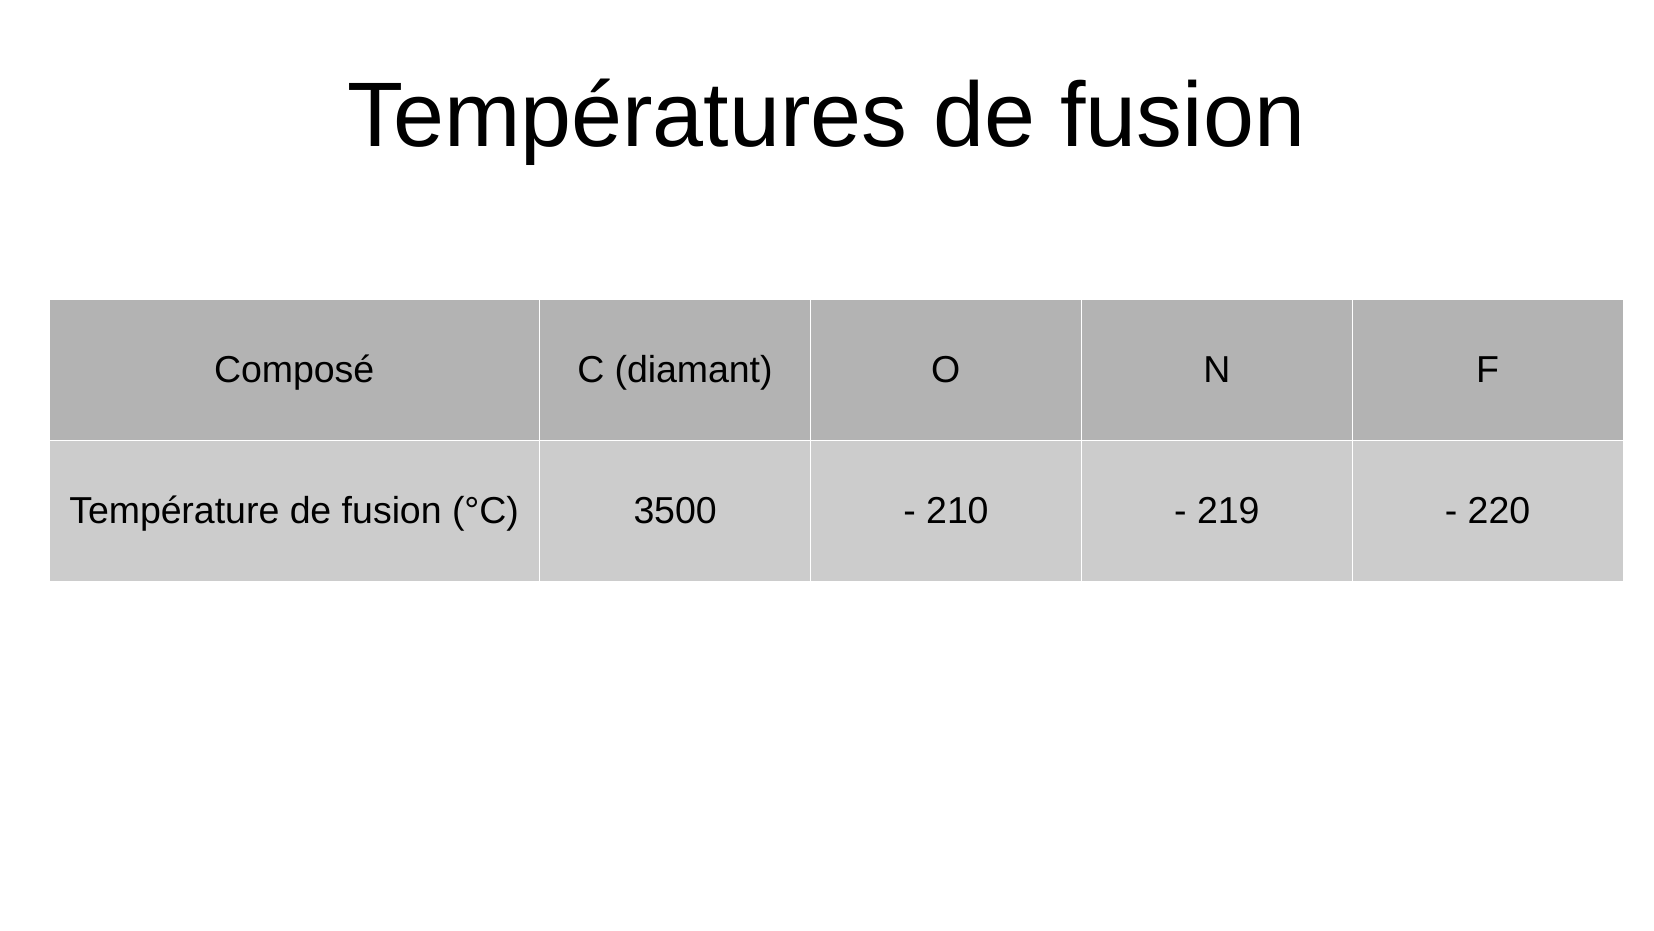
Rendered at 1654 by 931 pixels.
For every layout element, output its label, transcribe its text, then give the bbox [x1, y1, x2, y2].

table_cell 3500 [540, 441, 810, 581]
table_cell Température de fusion (°C) [50, 441, 539, 581]
table_cell - 219 [1082, 441, 1352, 581]
table_header C (diamant) [540, 300, 810, 440]
table_header F [1353, 300, 1623, 440]
table_header Composé [50, 300, 539, 440]
table_cell - 210 [811, 441, 1081, 581]
title Températures de fusion [82, 37, 1571, 193]
table_header O [811, 300, 1081, 440]
table_cell - 220 [1353, 441, 1623, 581]
table_header N [1082, 300, 1352, 440]
